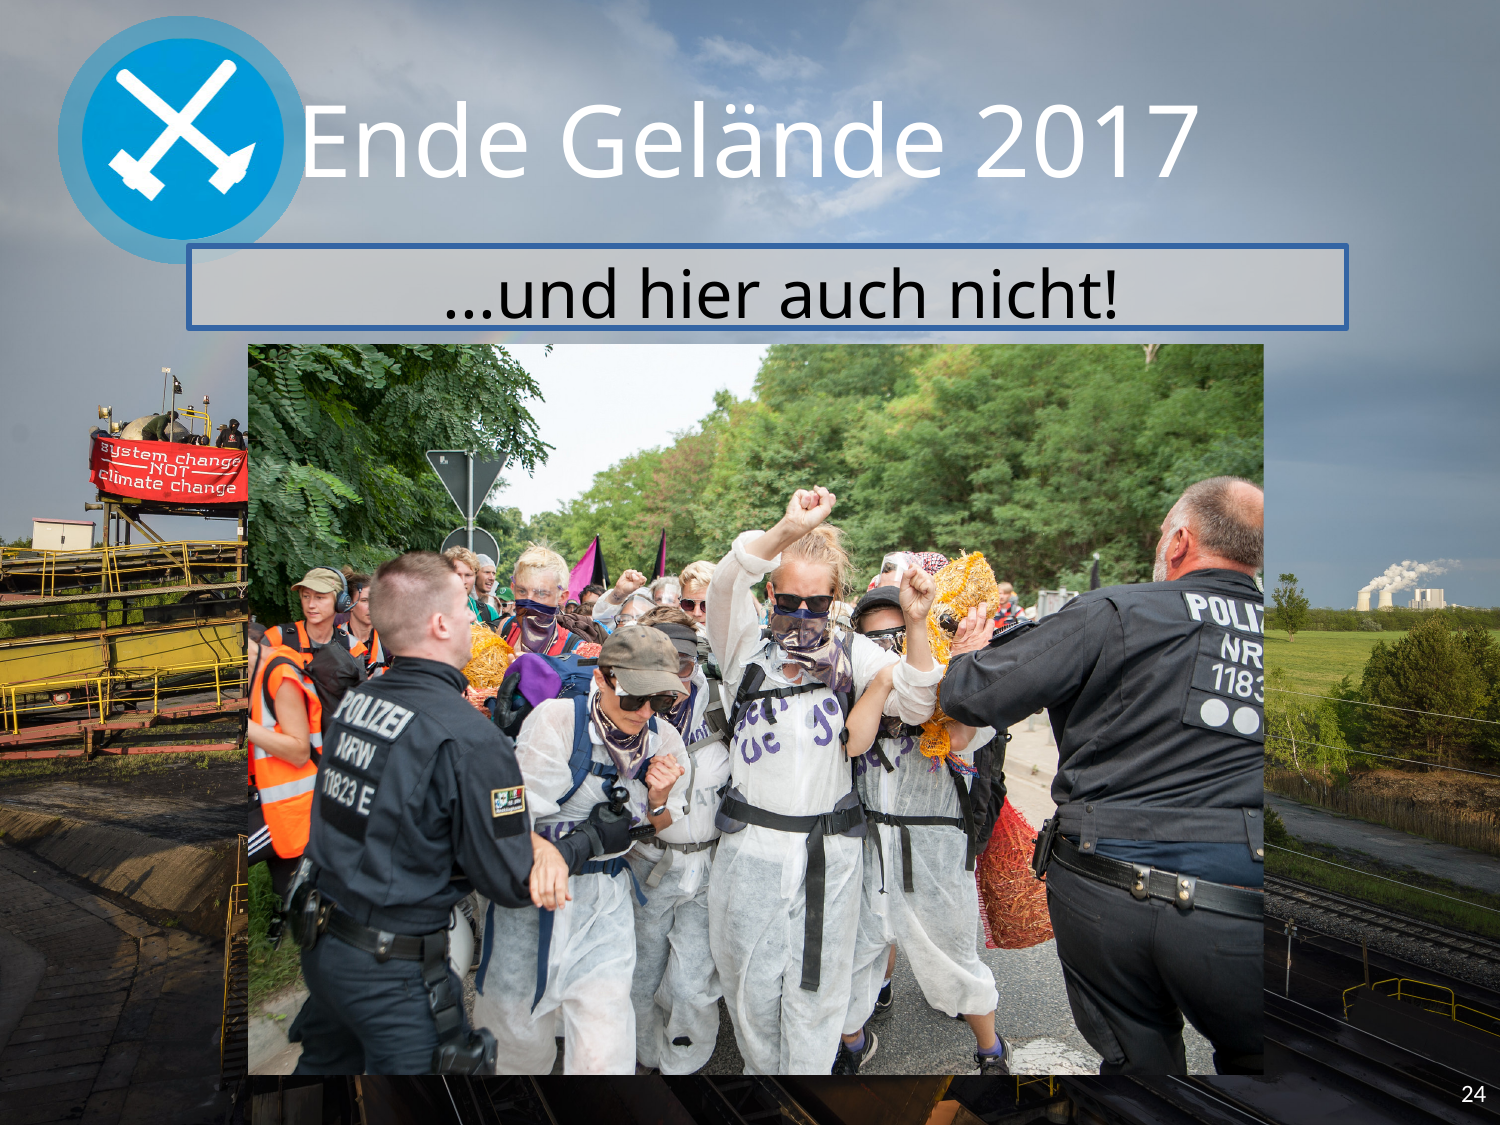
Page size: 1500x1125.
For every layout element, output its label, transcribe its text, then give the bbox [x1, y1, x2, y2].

picture [0, 0, 1500, 1125]
title Ende Gelände 2017 [242, 45, 1258, 233]
list ...und hier auch nicht! [188, 245, 1347, 329]
